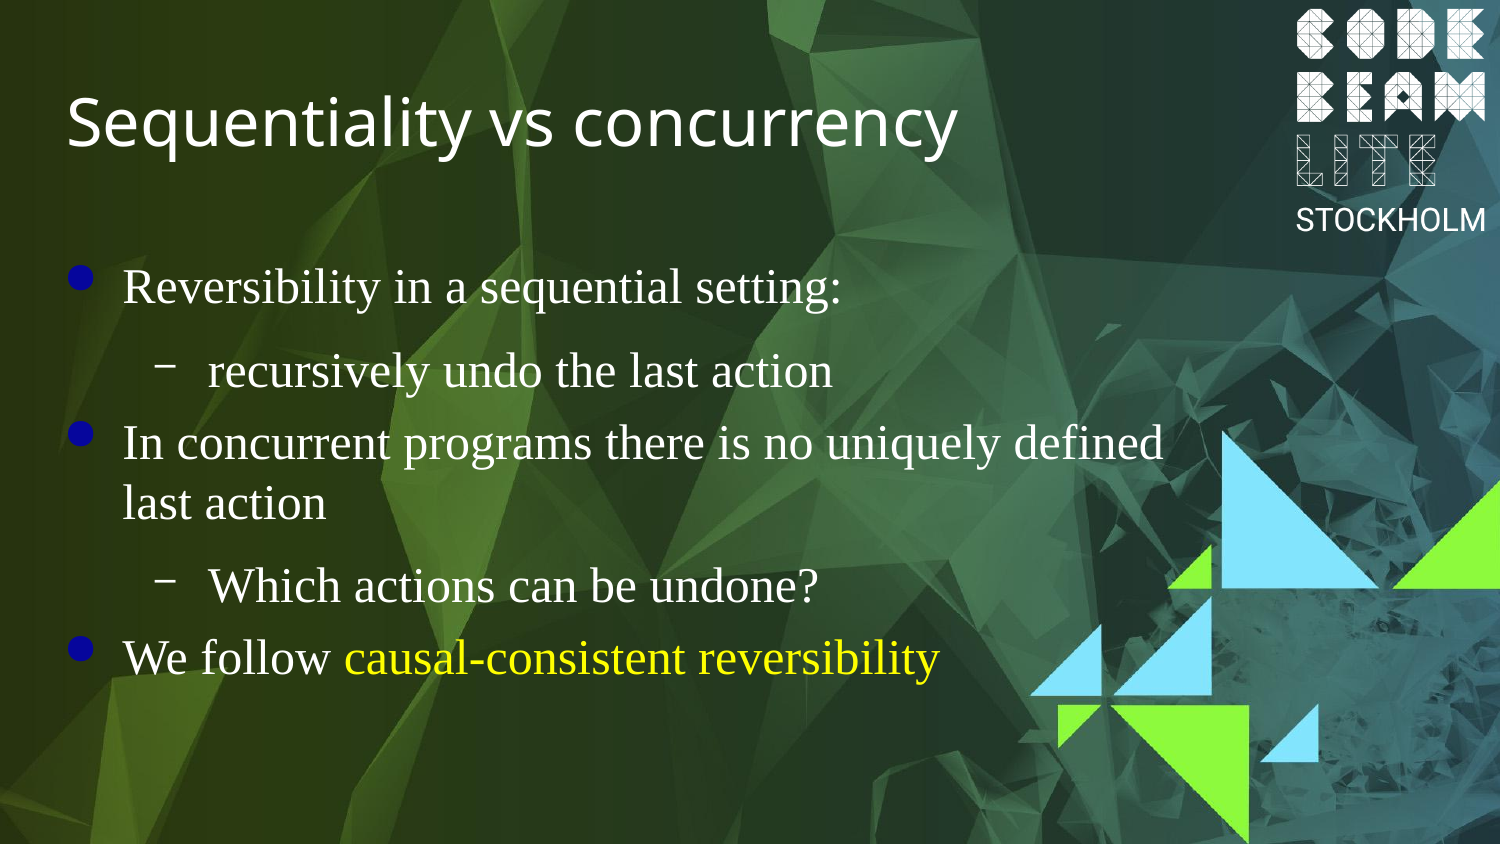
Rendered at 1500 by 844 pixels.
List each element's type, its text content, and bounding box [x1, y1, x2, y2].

title Sequentiality vs concurrency [51, 72, 1449, 167]
picture [0, 0, 1500, 844]
list Reversibility in a sequential setting: recursively undo the last action In concurrent programs there is no uniquely defined last action Which actions can be undone? We follow causal-consistent reversibility [51, 189, 1229, 750]
